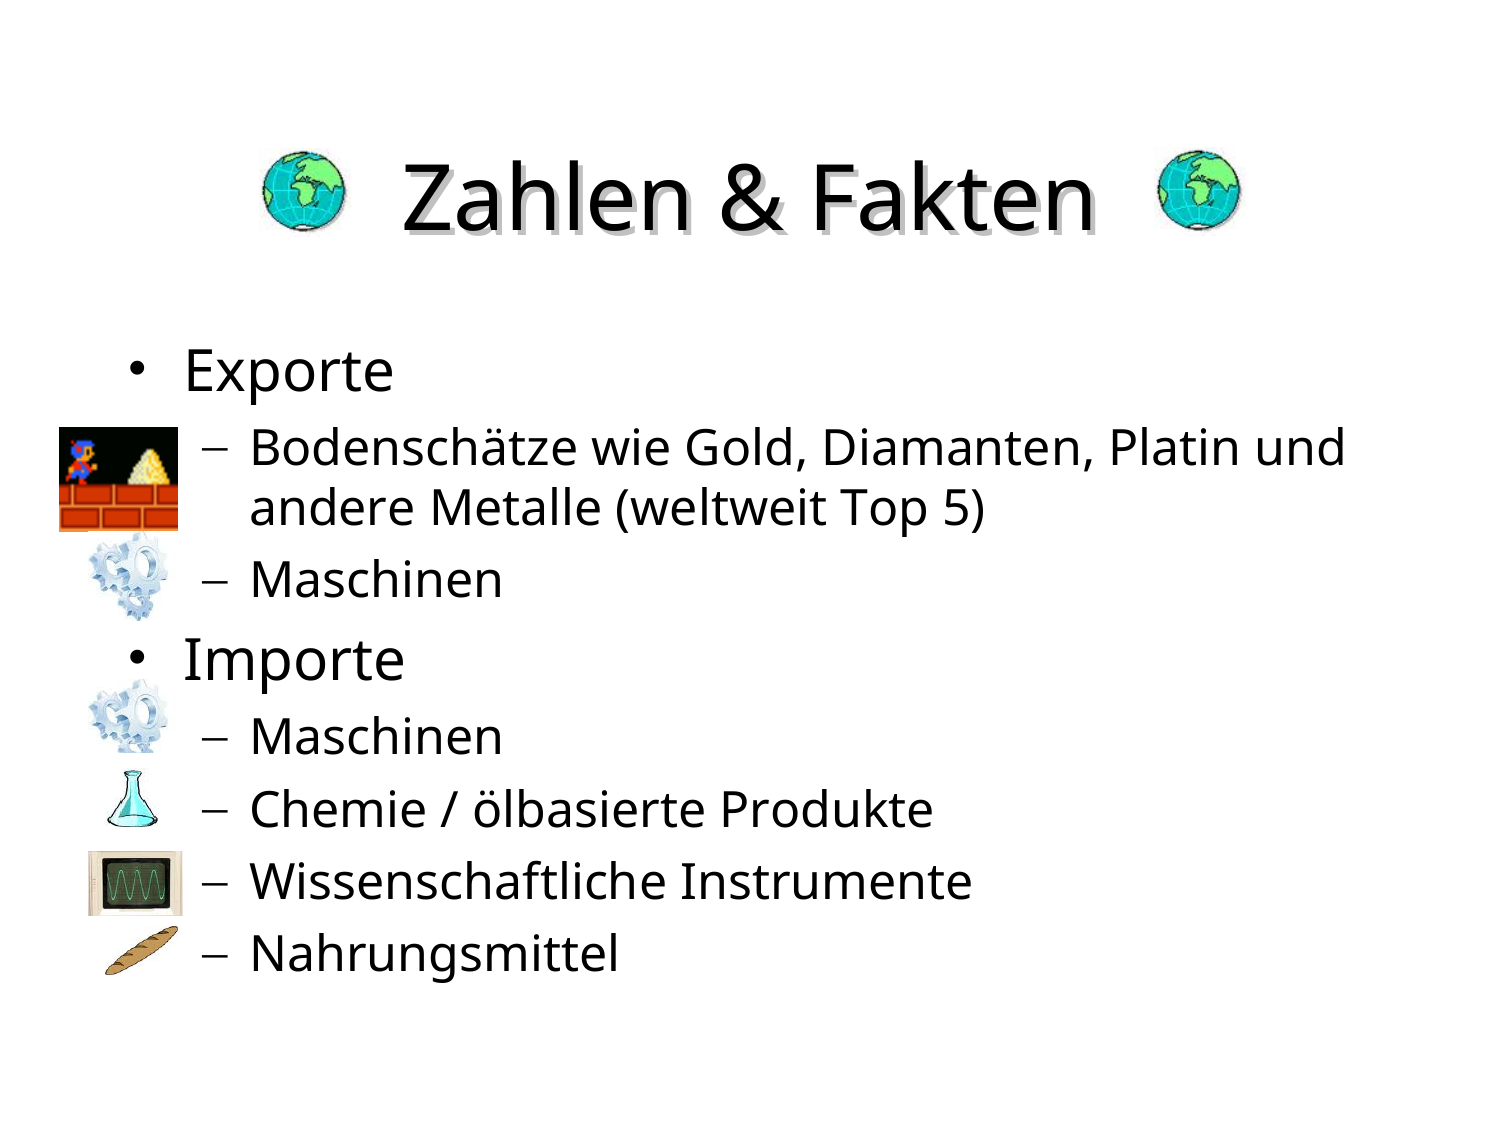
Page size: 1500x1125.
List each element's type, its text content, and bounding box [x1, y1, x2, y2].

picture [259, 148, 352, 237]
picture [88, 851, 183, 916]
picture [88, 679, 178, 827]
picture [59, 427, 178, 621]
picture [1154, 147, 1247, 236]
picture [105, 926, 178, 975]
title Zahlen & Fakten [112, 99, 1388, 288]
list Exporte Bodenschätze wie Gold, Diamanten, Platin und andere Metalle (weltweit Top 5) Maschinen Importe Maschinen Chemie / ölbasierte Produkte Wissenschaftliche Instrumente Nahrungsmittel [112, 324, 1388, 1001]
